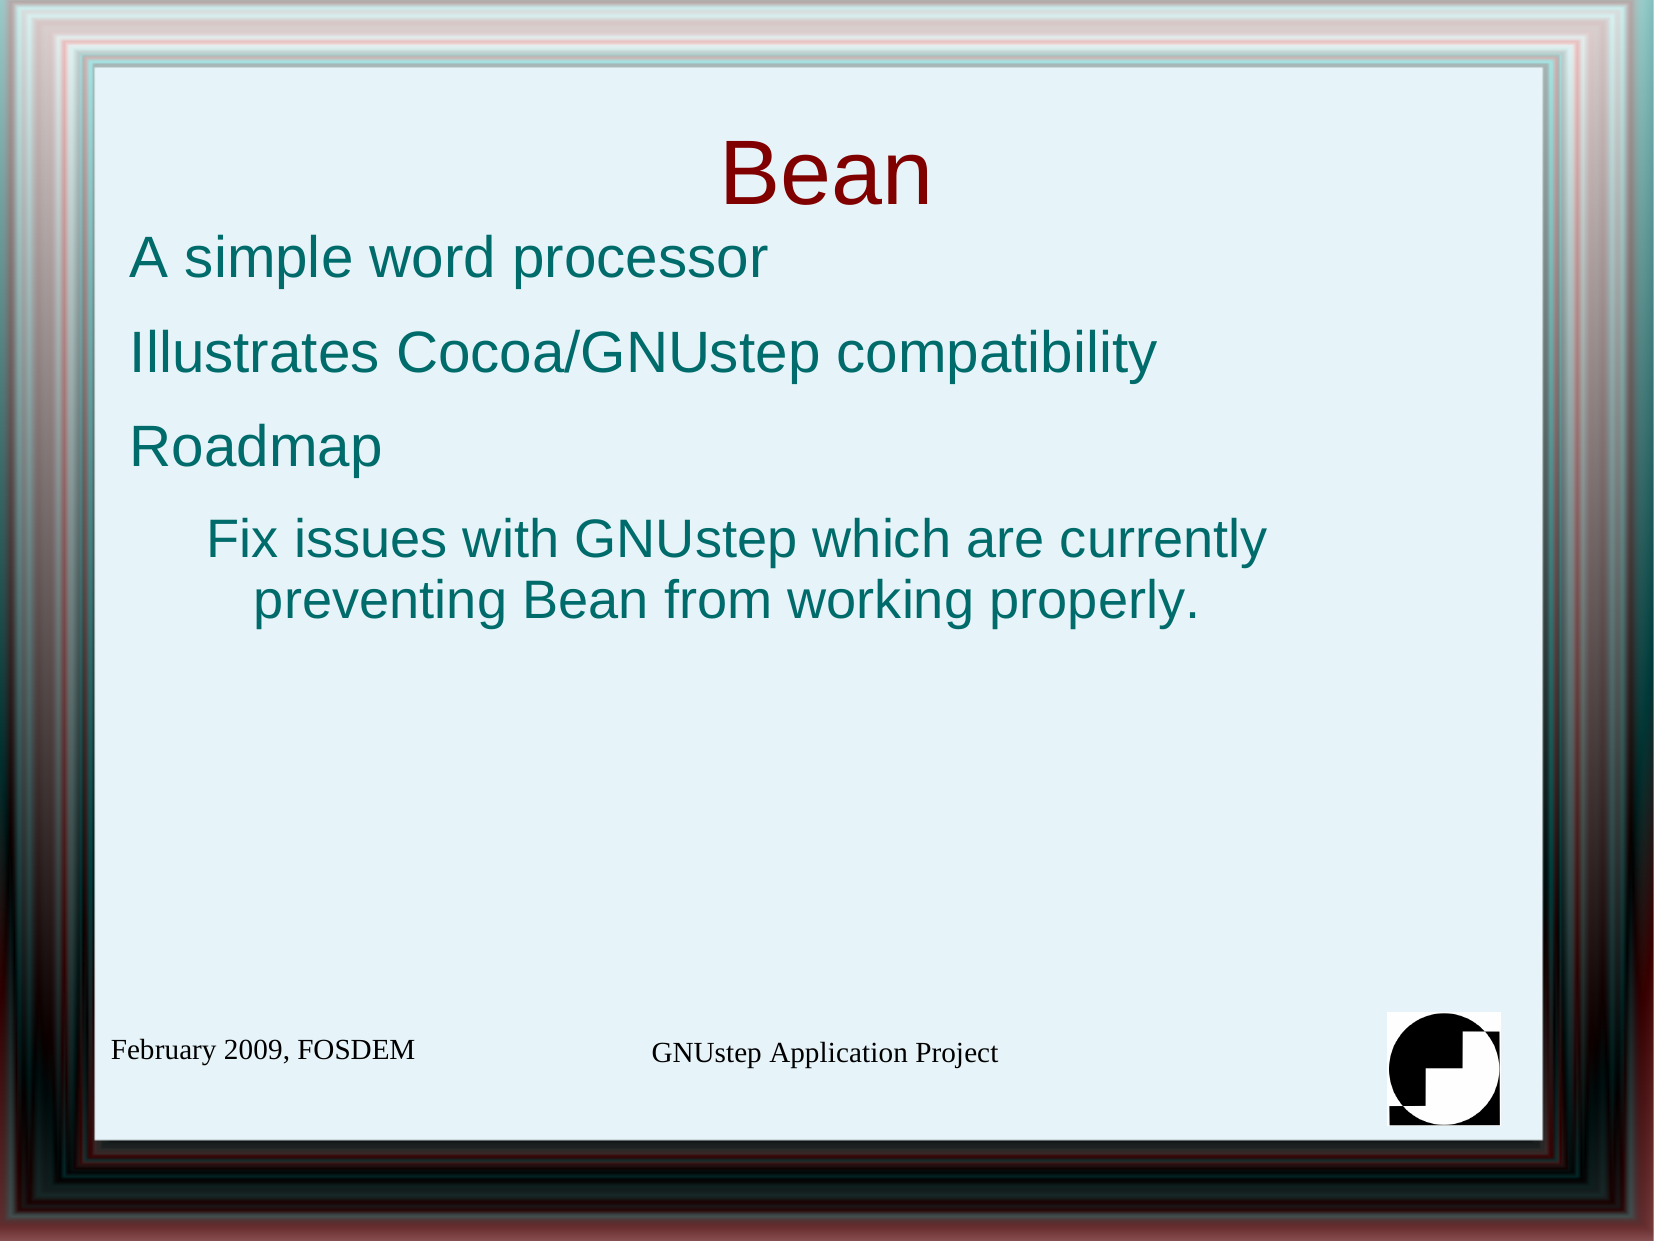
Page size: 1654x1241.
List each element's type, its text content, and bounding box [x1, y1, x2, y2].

list A simple word processor Illustrates Cocoa/GNUstep compatibility Roadmap Fix issues with GNUstep which are currently preventing Bean from working properly. [112, 225, 1501, 1013]
title Bean [118, 88, 1536, 257]
picture [0, 0, 1654, 1241]
